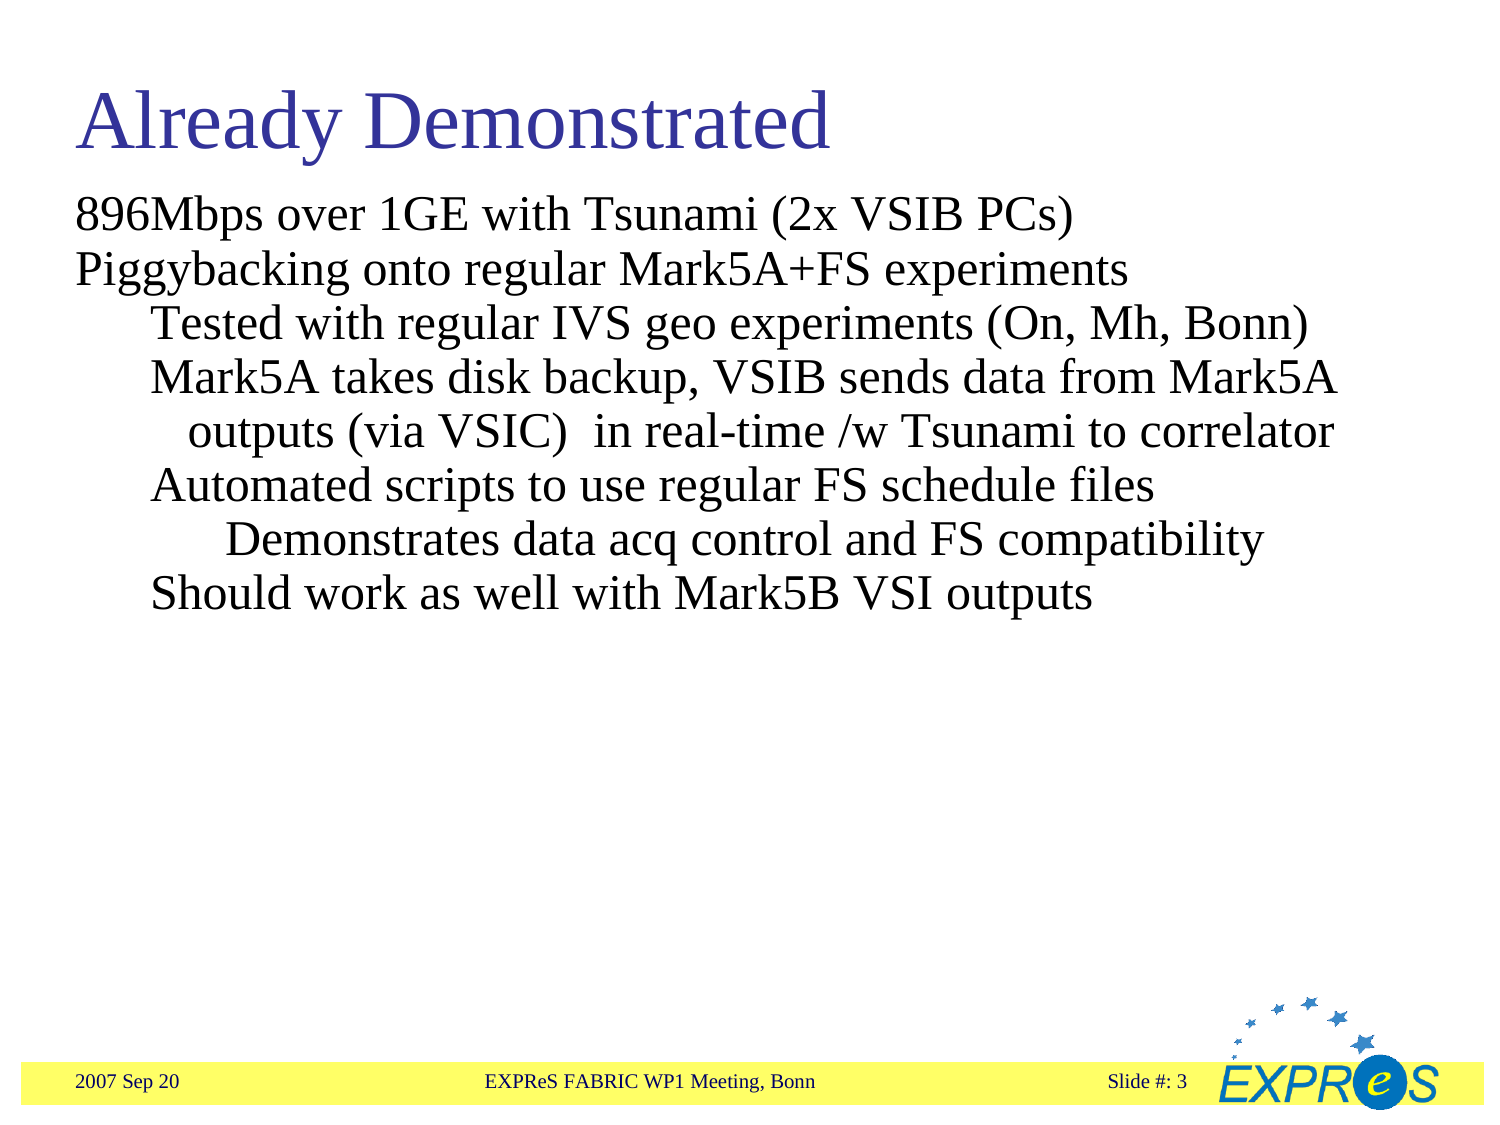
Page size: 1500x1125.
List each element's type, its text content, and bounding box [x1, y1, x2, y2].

title Already Demonstrated [75, 70, 1426, 172]
list 896Mbps over 1GE with Tsunami (2x VSIB PCs) Piggybacking onto regular Mark5A+FS experiments Tested with regular IVS geo experiments (On, Mh, Bonn) Mark5A takes disk backup, VSIB sends data from Mark5A outputs (via VSIC) in real-time /w Tsunami to correlator Automated scripts to use regular FS schedule files Demonstrates data acq control and FS compatibility Should work as well with Mark5B VSI outputs [75, 187, 1426, 1038]
picture [21, 993, 1500, 1113]
